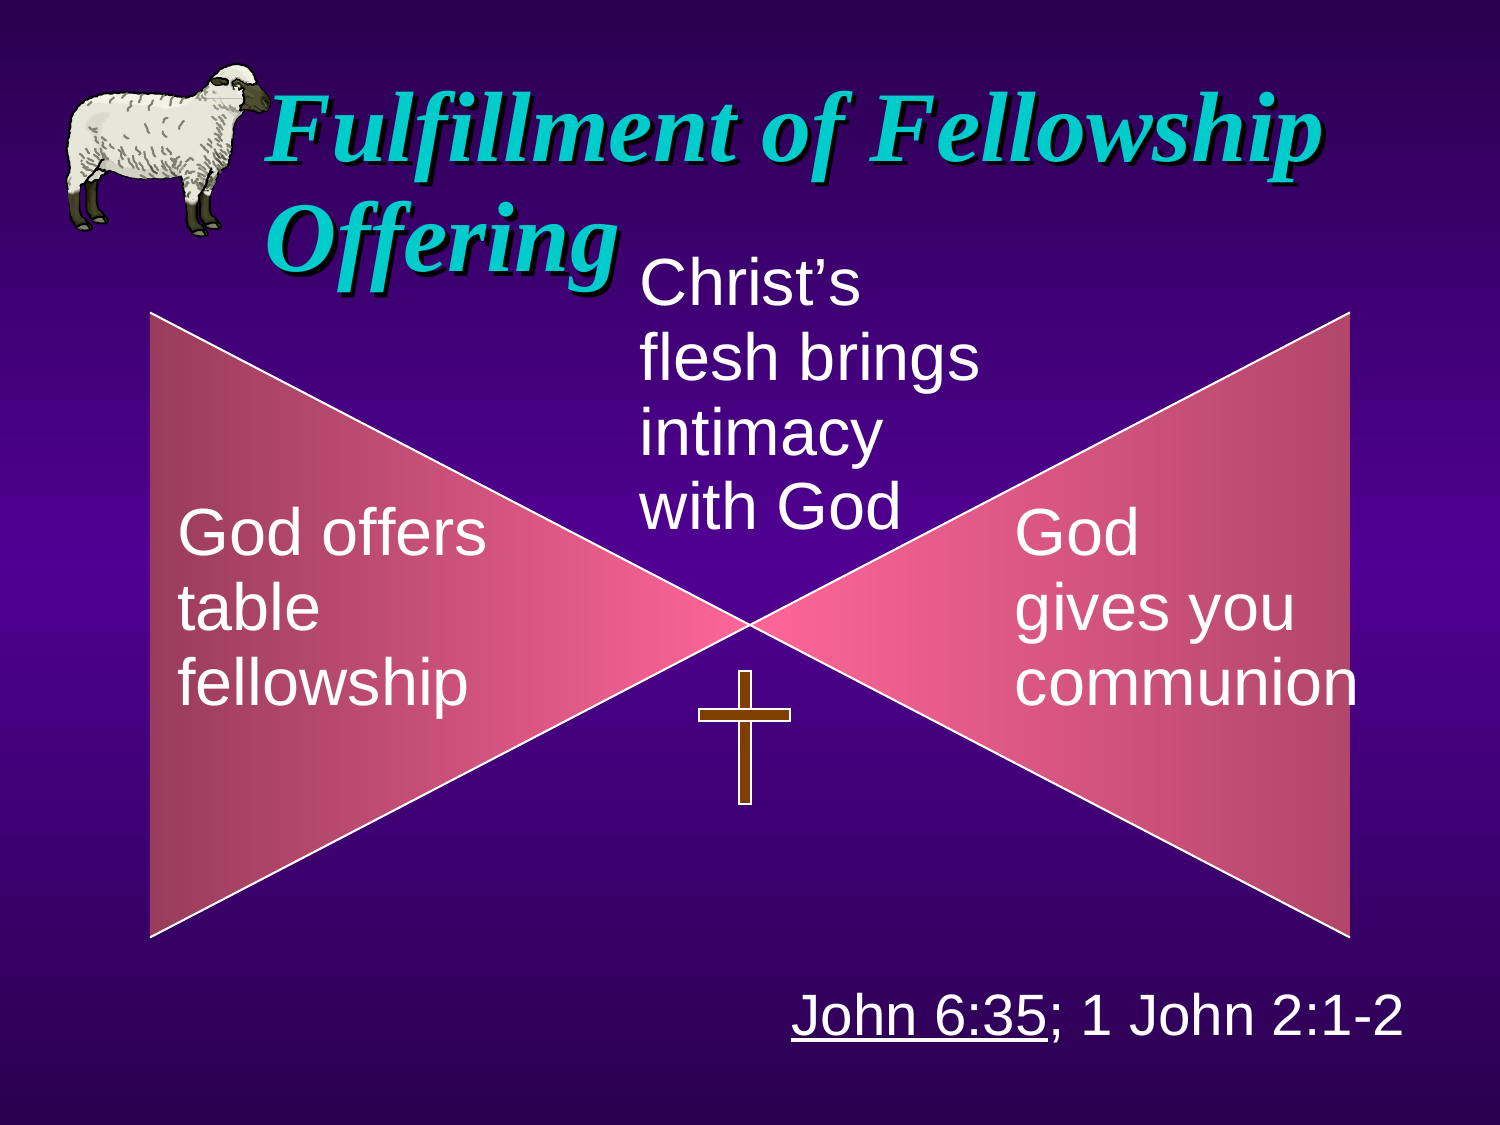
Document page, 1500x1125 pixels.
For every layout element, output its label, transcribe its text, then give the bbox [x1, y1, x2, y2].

text_box [563, 530, 745, 720]
title Fulfillment of Fellowship Offering [249, 55, 1388, 311]
text_box God offers table fellowship [162, 487, 563, 727]
text_box God gives you communion [999, 487, 1413, 727]
text_box [1026, 314, 1351, 487]
text_box [149, 314, 549, 936]
text_box John 6:35; 1 John 2:1-2 [776, 975, 1463, 1056]
text_box [755, 552, 1351, 936]
text_box Christ’s flesh brings intimacy with God [624, 237, 1026, 552]
text_box [699, 671, 790, 804]
